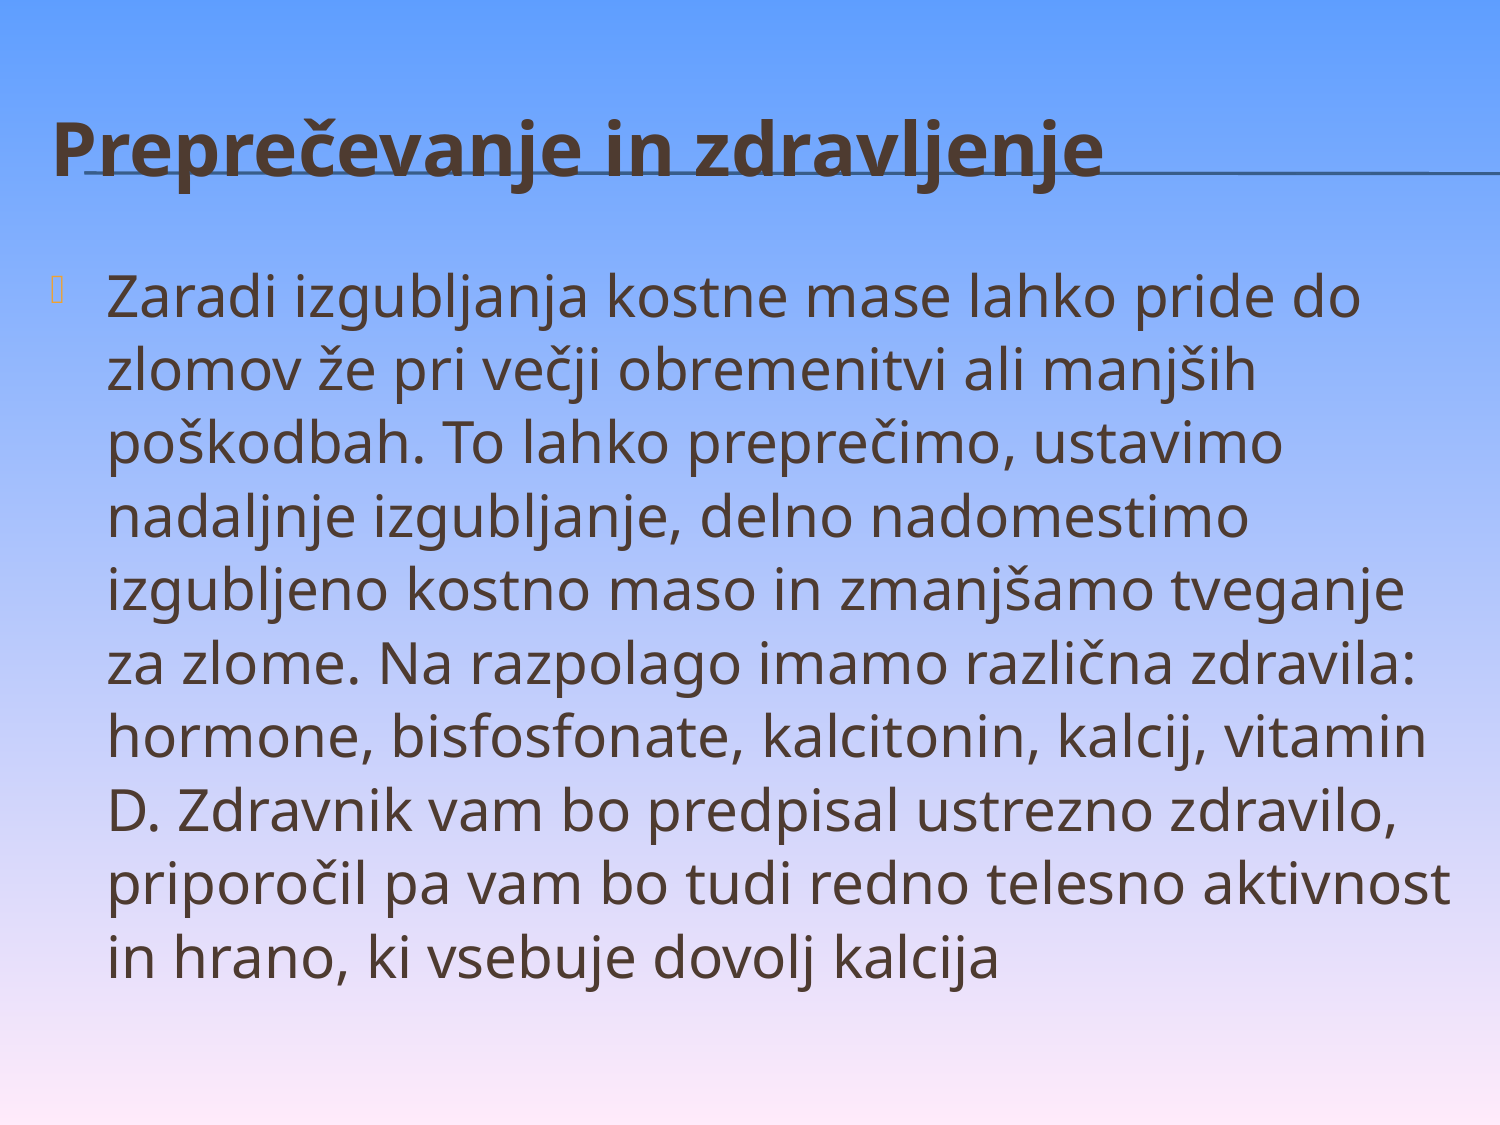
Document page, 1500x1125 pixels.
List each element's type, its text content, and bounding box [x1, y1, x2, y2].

list Zaradi izgubljanja kostne mase lahko pride do zlomov že pri večji obremenitvi ali manjših poškodbah. To lahko preprečimo, ustavimo nadaljnje izgubljanje, delno nadomestimo izgubljeno kostno maso in zmanjšamo tveganje za zlome. Na razpolago imamo različna zdravila: hormone, bisfosfonate, kalcitonin, kalcij, vitamin D. Zdravnik vam bo predpisal ustrezno zdravilo, priporočil pa vam bo tudi redno telesno aktivnost in hrano, ki vsebuje dovolj kalcija [50, 255, 1476, 998]
title Preprečevanje in zdravljenje [50, 75, 1476, 213]
